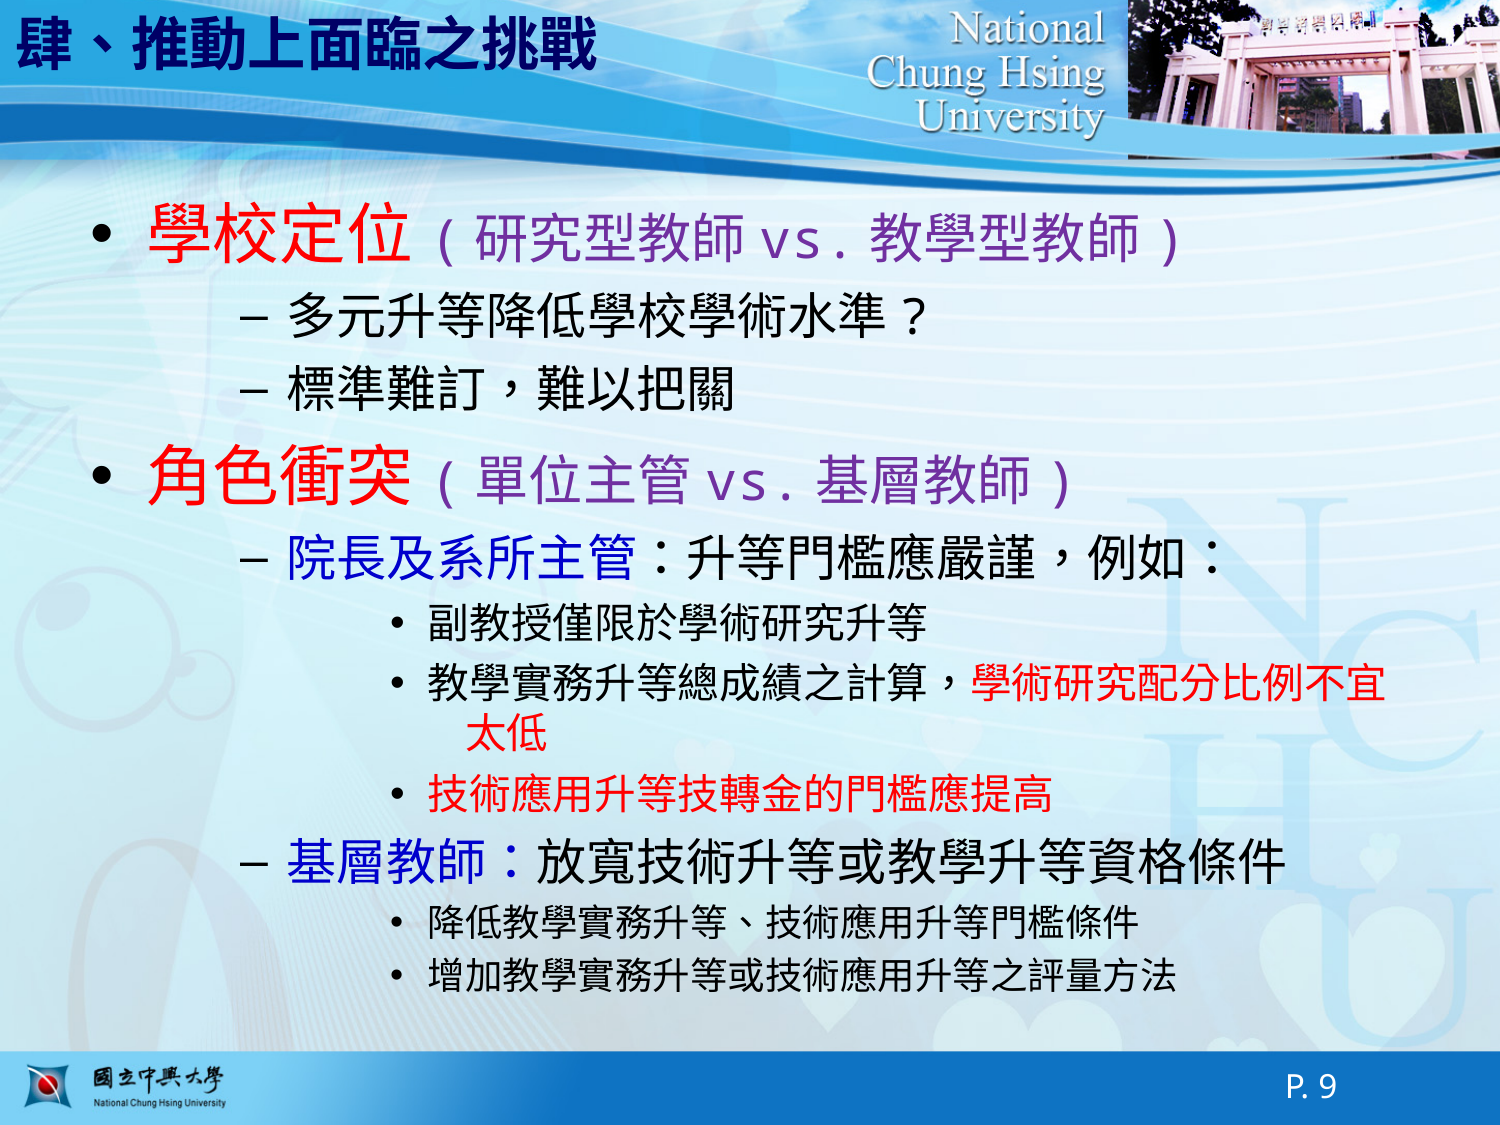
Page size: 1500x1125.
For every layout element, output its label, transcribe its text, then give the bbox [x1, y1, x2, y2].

list 學校定位(研究型教師vs.教學型教師) 多元升等降低學校學術水準? 標準難訂，難以把關 角色衝突(單位主管vs.基層教師) 院長及系所主管：升等門檻應嚴謹，例如： 副教授僅限於學術研究升等 教學實務升等總成績之計算，學術研究配分比例不宜太低 技術應用升等技轉金的門檻應提高 基層教師：放寬技術升等或教學升等資格條件 降低教學實務升等、技術應用升等門檻條件 增加教學實務升等或技術應用升等之評量方法 [75, 184, 1436, 1005]
text_box 肆、推動上面臨之挑戰 [0, 0, 821, 79]
